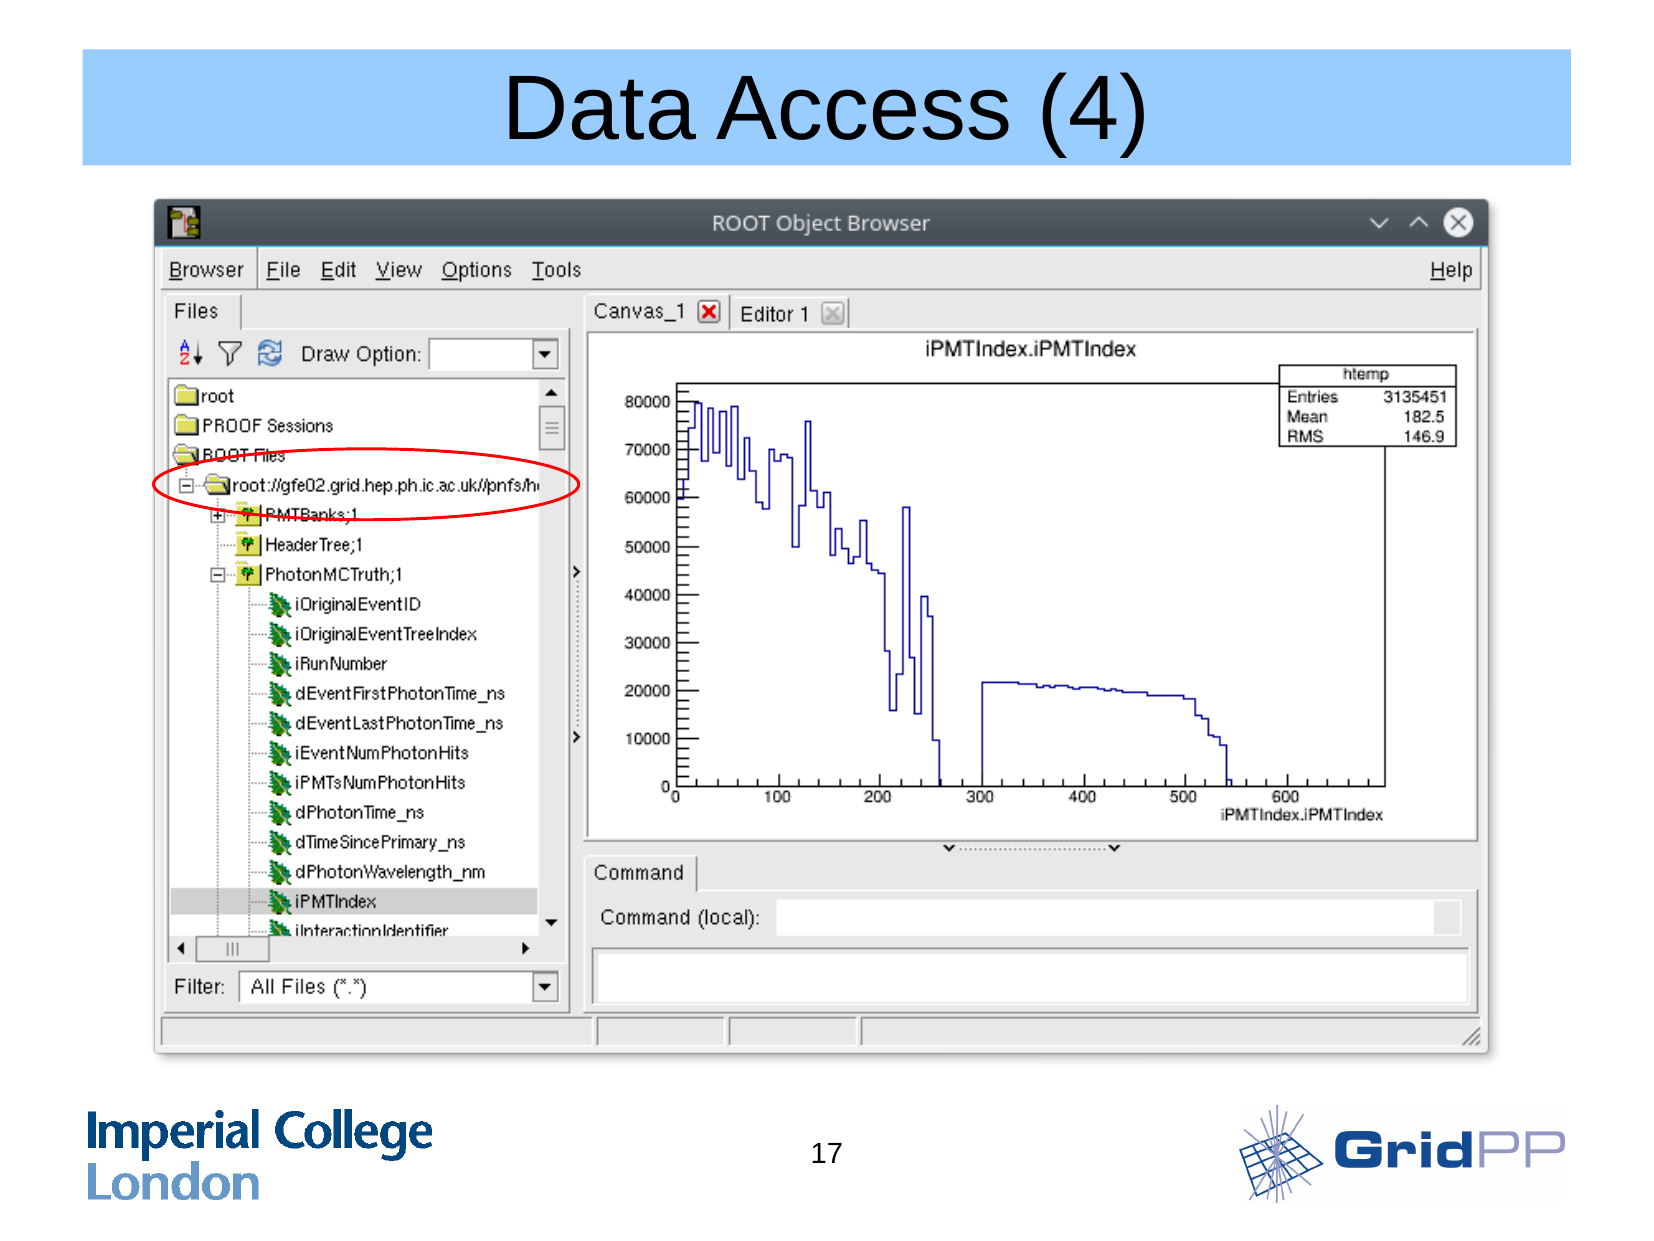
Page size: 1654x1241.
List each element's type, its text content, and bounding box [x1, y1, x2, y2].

picture [1239, 1105, 1565, 1203]
title Data Access (4) [82, 49, 1571, 166]
picture [88, 1109, 432, 1200]
picture [143, 188, 1510, 1075]
